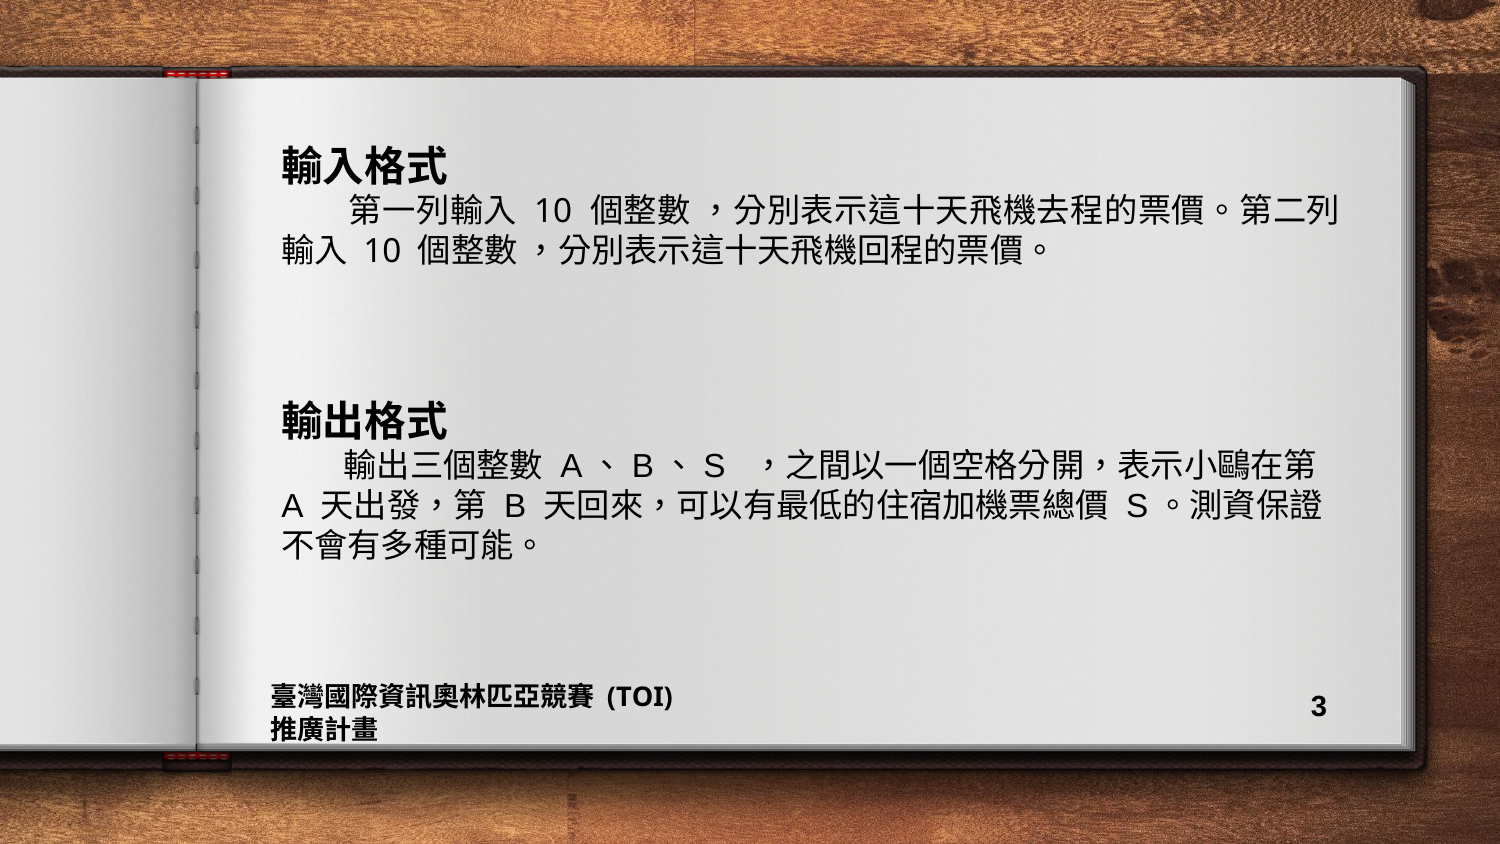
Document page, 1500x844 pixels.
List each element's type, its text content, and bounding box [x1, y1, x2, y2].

text_box 3 [1295, 672, 1386, 737]
text_box 輸入格式 第一列輸入 10 個整數 ，分別表示這十天飛機去程的票價。第二列輸入 10 個整數 ，分別表示這十天飛機回程的票價。 [266, 132, 1356, 364]
text_box 輸出格式 輸出三個整數 A、B、S ，之間以一個空格分開，表示小鷗在第 A 天出發，第 B 天回來，可以有最低的住宿加機票總價 S。測資保證不會有多種可能。 [266, 387, 1368, 640]
